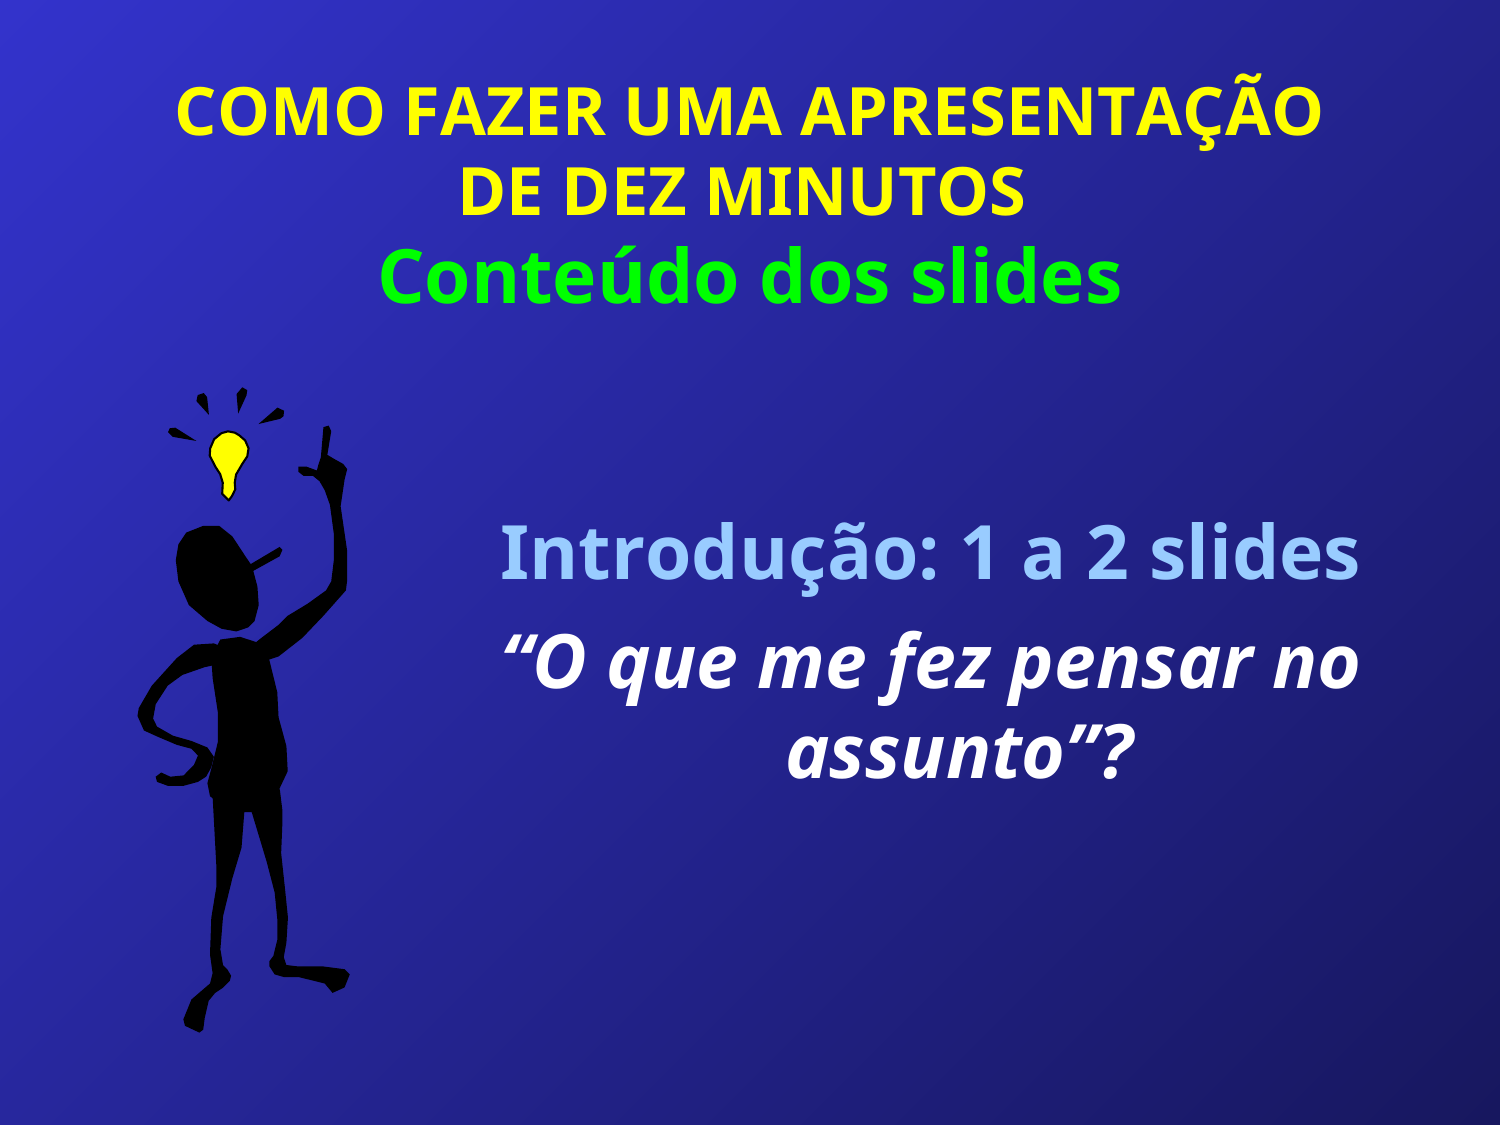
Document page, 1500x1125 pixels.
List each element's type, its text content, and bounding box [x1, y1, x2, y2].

list Introdução: 1 a 2 slides “O que me fez pensar no assunto”? [424, 387, 1438, 1063]
chart [137, 387, 351, 1033]
title COMO FAZER UMA APRESENTAÇÃO DE DEZ MINUTOS Conteúdo dos slides [112, 61, 1388, 327]
